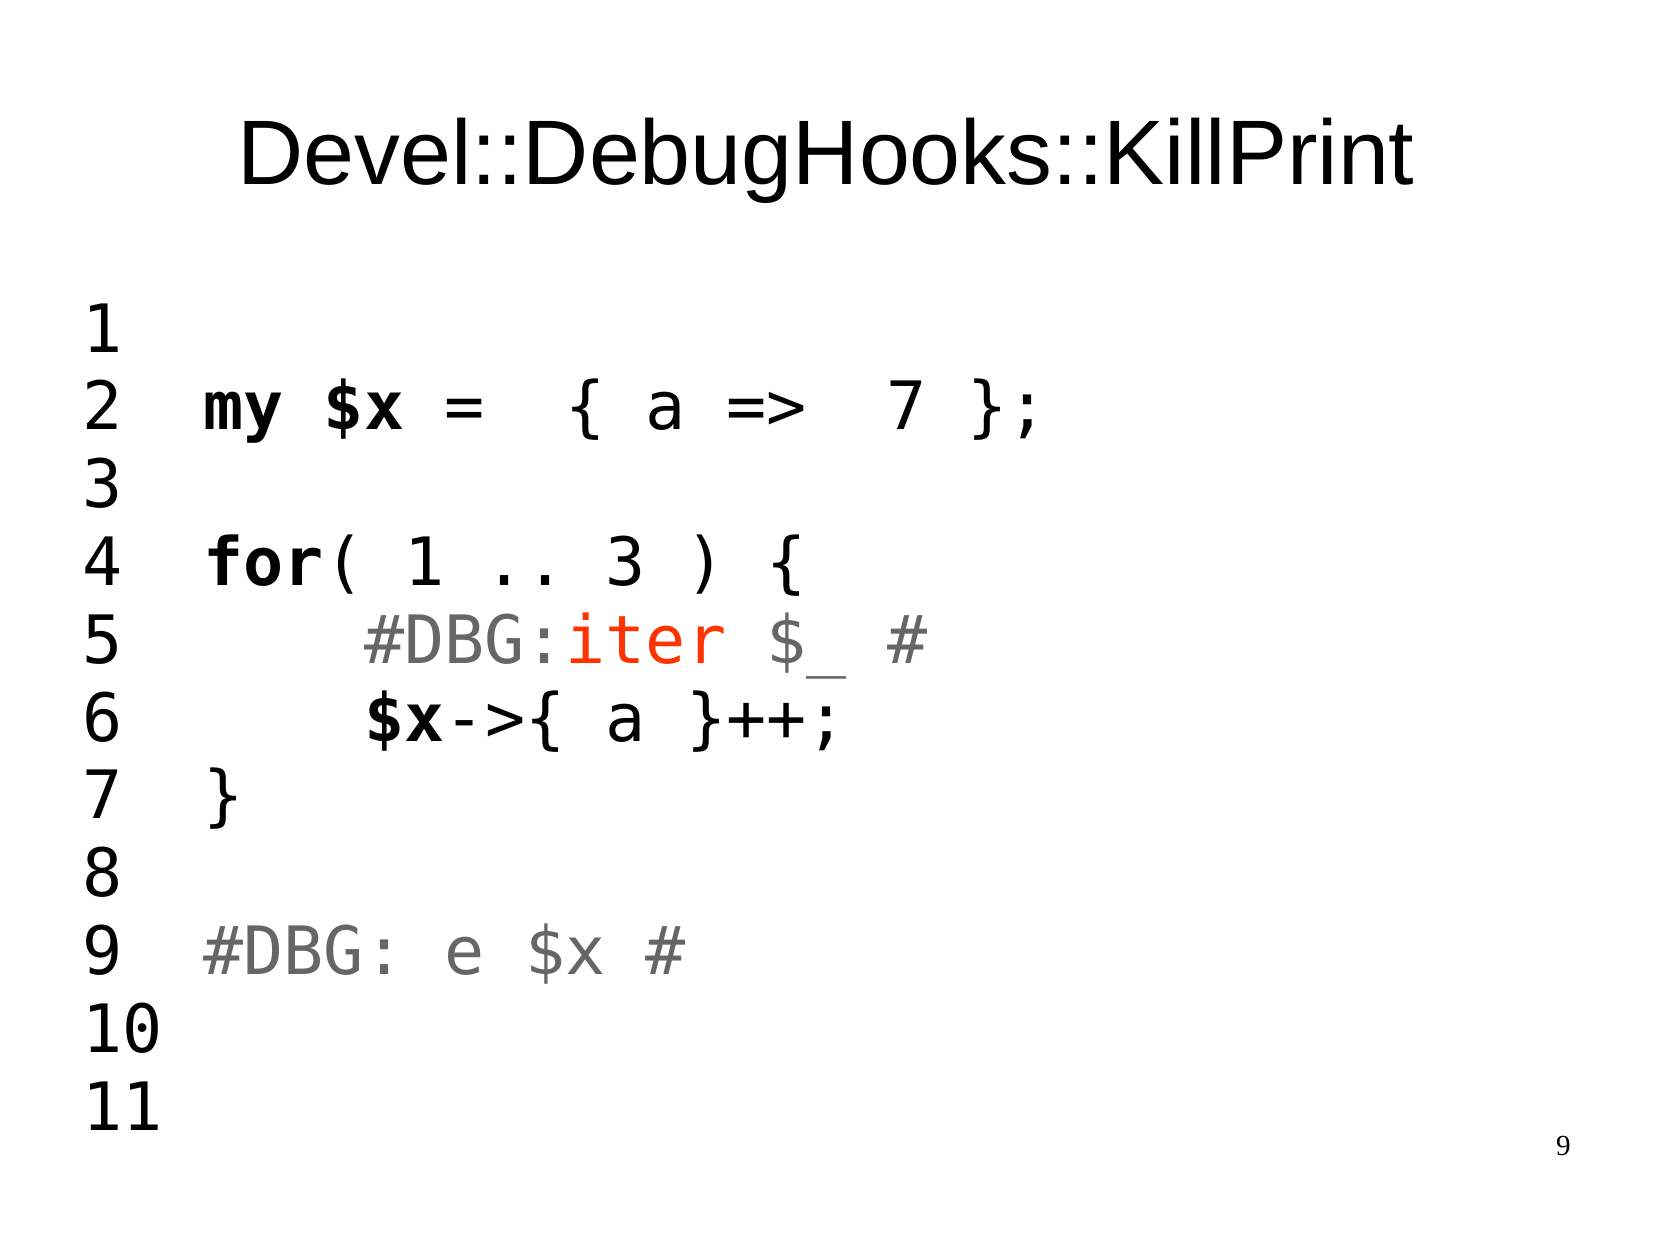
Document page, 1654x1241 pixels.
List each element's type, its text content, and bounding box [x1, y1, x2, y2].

title Devel::DebugHooks::KillPrint [82, 49, 1571, 257]
subtitle 1 2 my $x = { a => 7 }; 3 4 for( 1 .. 3 ) { 5 #DBG:iter $_ # 6 $x->{ a }++; 7 } 8 9 #DBG: e $x # 10 11 [82, 290, 1571, 1158]
